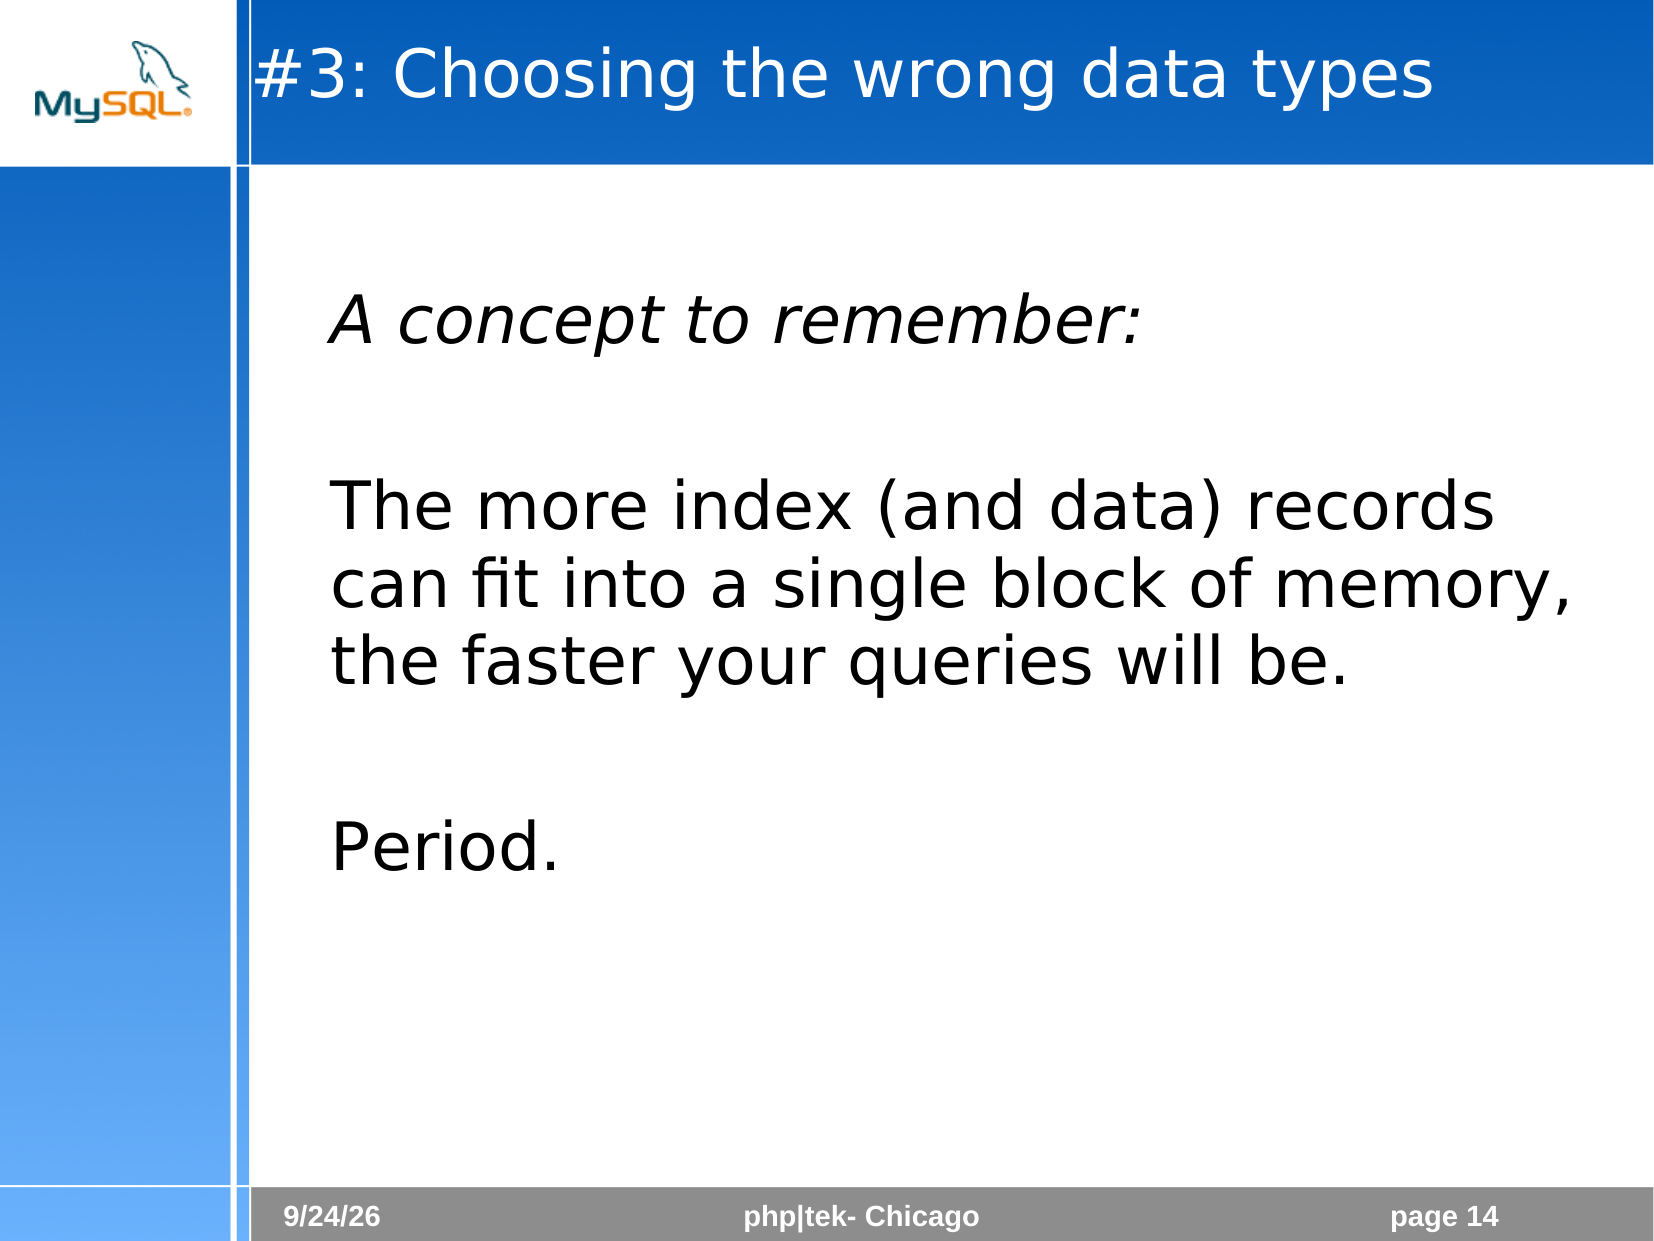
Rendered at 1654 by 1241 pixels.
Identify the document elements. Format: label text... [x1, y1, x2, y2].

picture [35, 41, 192, 123]
picture [0, 0, 1654, 1241]
list A concept to remember: The more index (and data) records can fit into a single block of memory, the faster your queries will be. Period. [330, 281, 1594, 1072]
title #3: Choosing the wrong data types [250, 11, 1477, 137]
